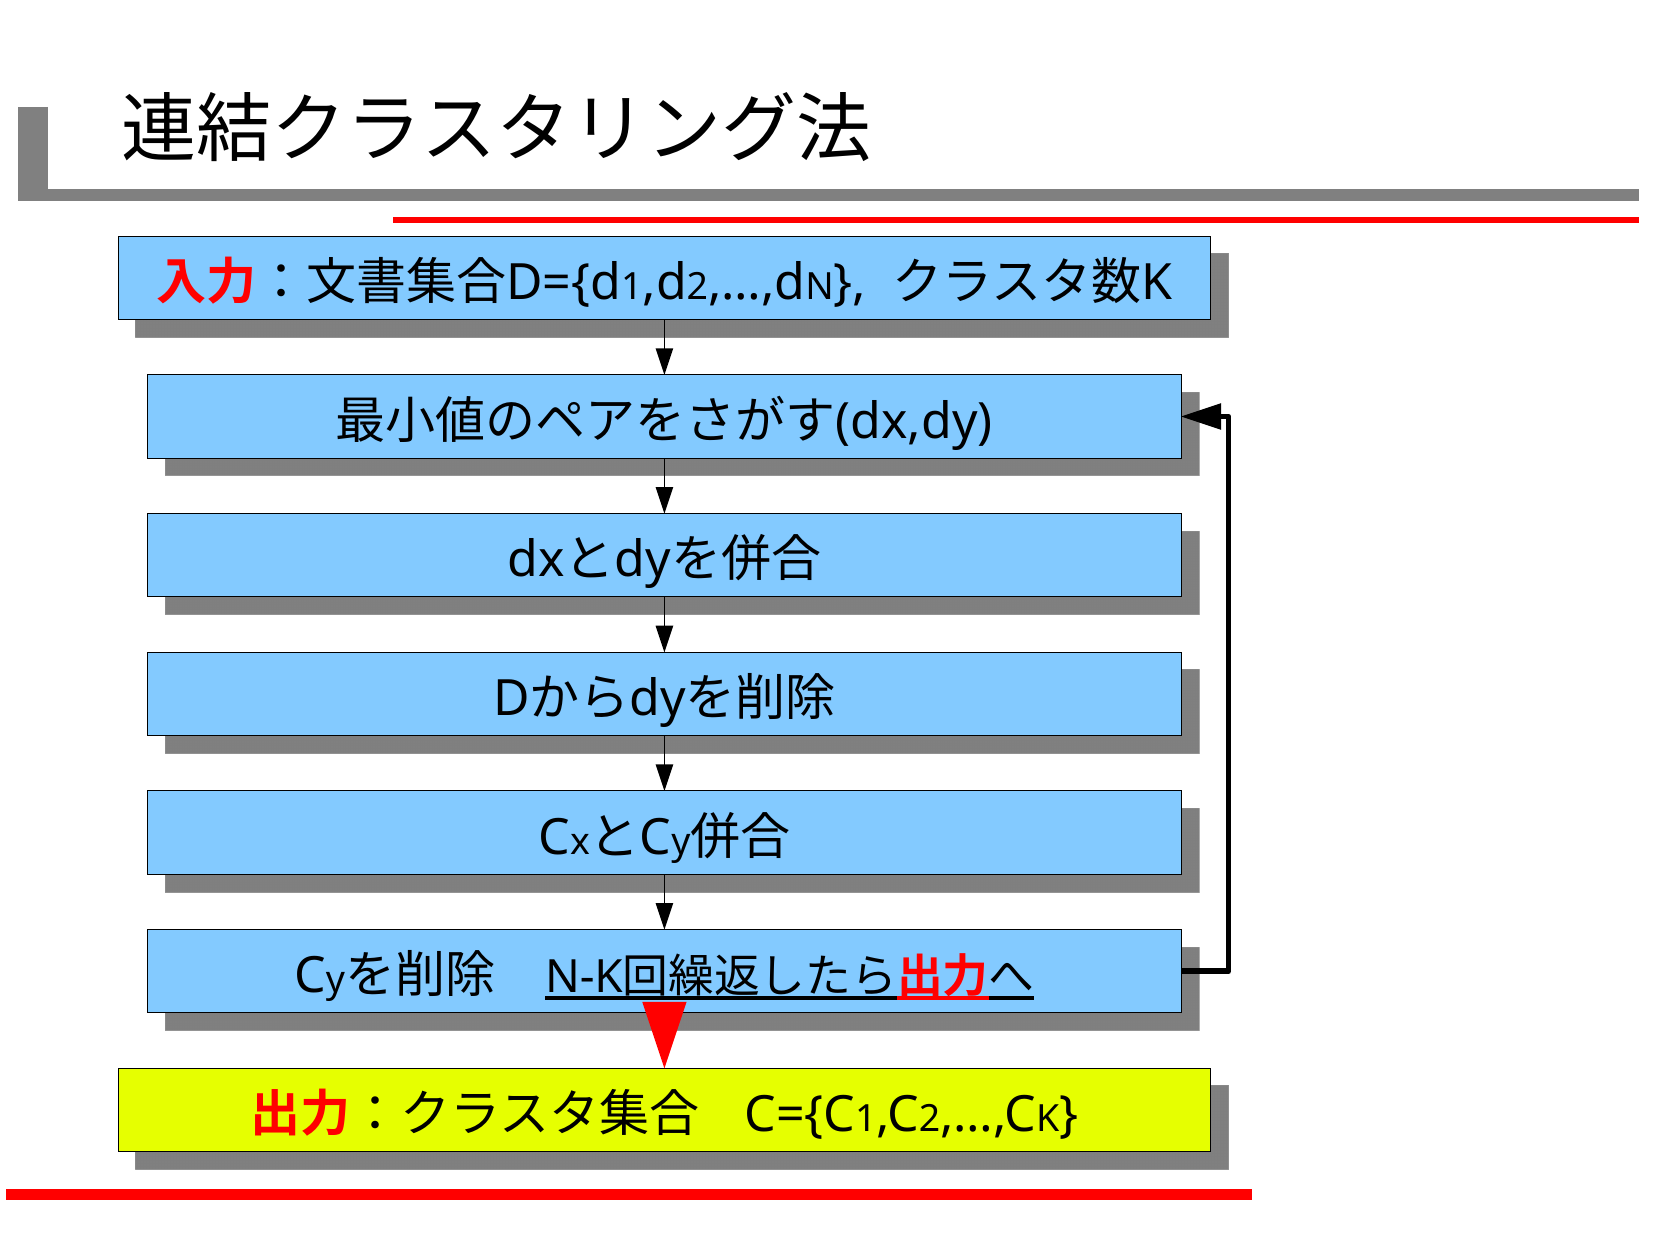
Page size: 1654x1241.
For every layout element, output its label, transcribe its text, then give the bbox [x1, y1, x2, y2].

text_box 出力：クラスタ集合 C={C1,C2,…,CK} [118, 1068, 1211, 1152]
title 連結クラスタリング法 [121, 18, 1534, 226]
text_box Cyを削除 N-K回繰返したら出力へ [147, 929, 1182, 1013]
text_box dxとdyを併合 [147, 513, 1182, 597]
text_box 入力：文書集合D={d1,d2,…,dN}, クラスタ数K [118, 236, 1211, 320]
text_box 最小値のペアをさがす(dx,dy) [147, 374, 1182, 459]
text_box CxとCy併合 [147, 790, 1182, 875]
text_box Dからdyを削除 [147, 652, 1182, 736]
